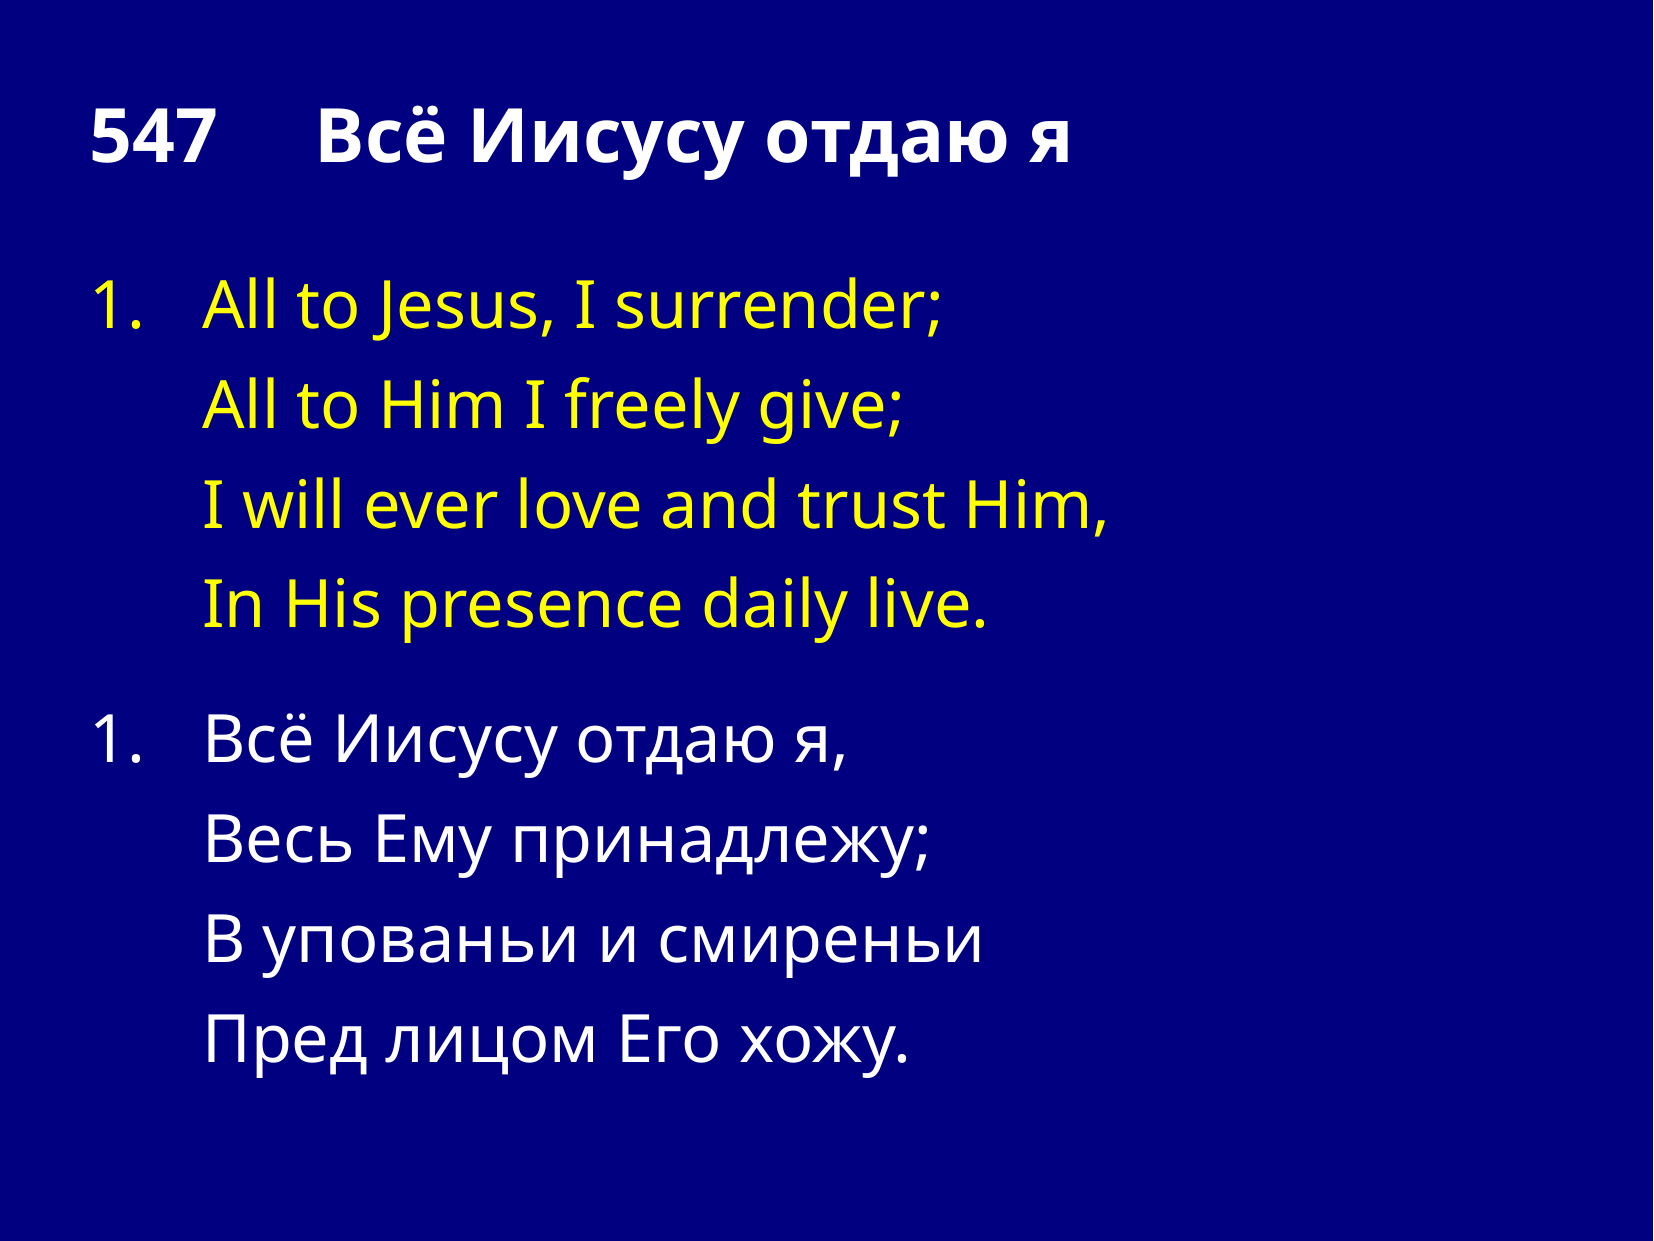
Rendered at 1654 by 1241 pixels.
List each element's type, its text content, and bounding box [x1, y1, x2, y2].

text_box 1. All to Jesus, I surrender; All to Him I freely give; I will ever love and trust Him, In His presence daily live. [75, 188, 1576, 638]
text_box 547 Всё Иисусу отдаю я [75, 75, 1576, 188]
text_box 1. Всё Иисусу отдаю я, Весь Ему принадлежу; В упованьи и смиреньи Пред лицом Его хожу. [75, 675, 1576, 1163]
